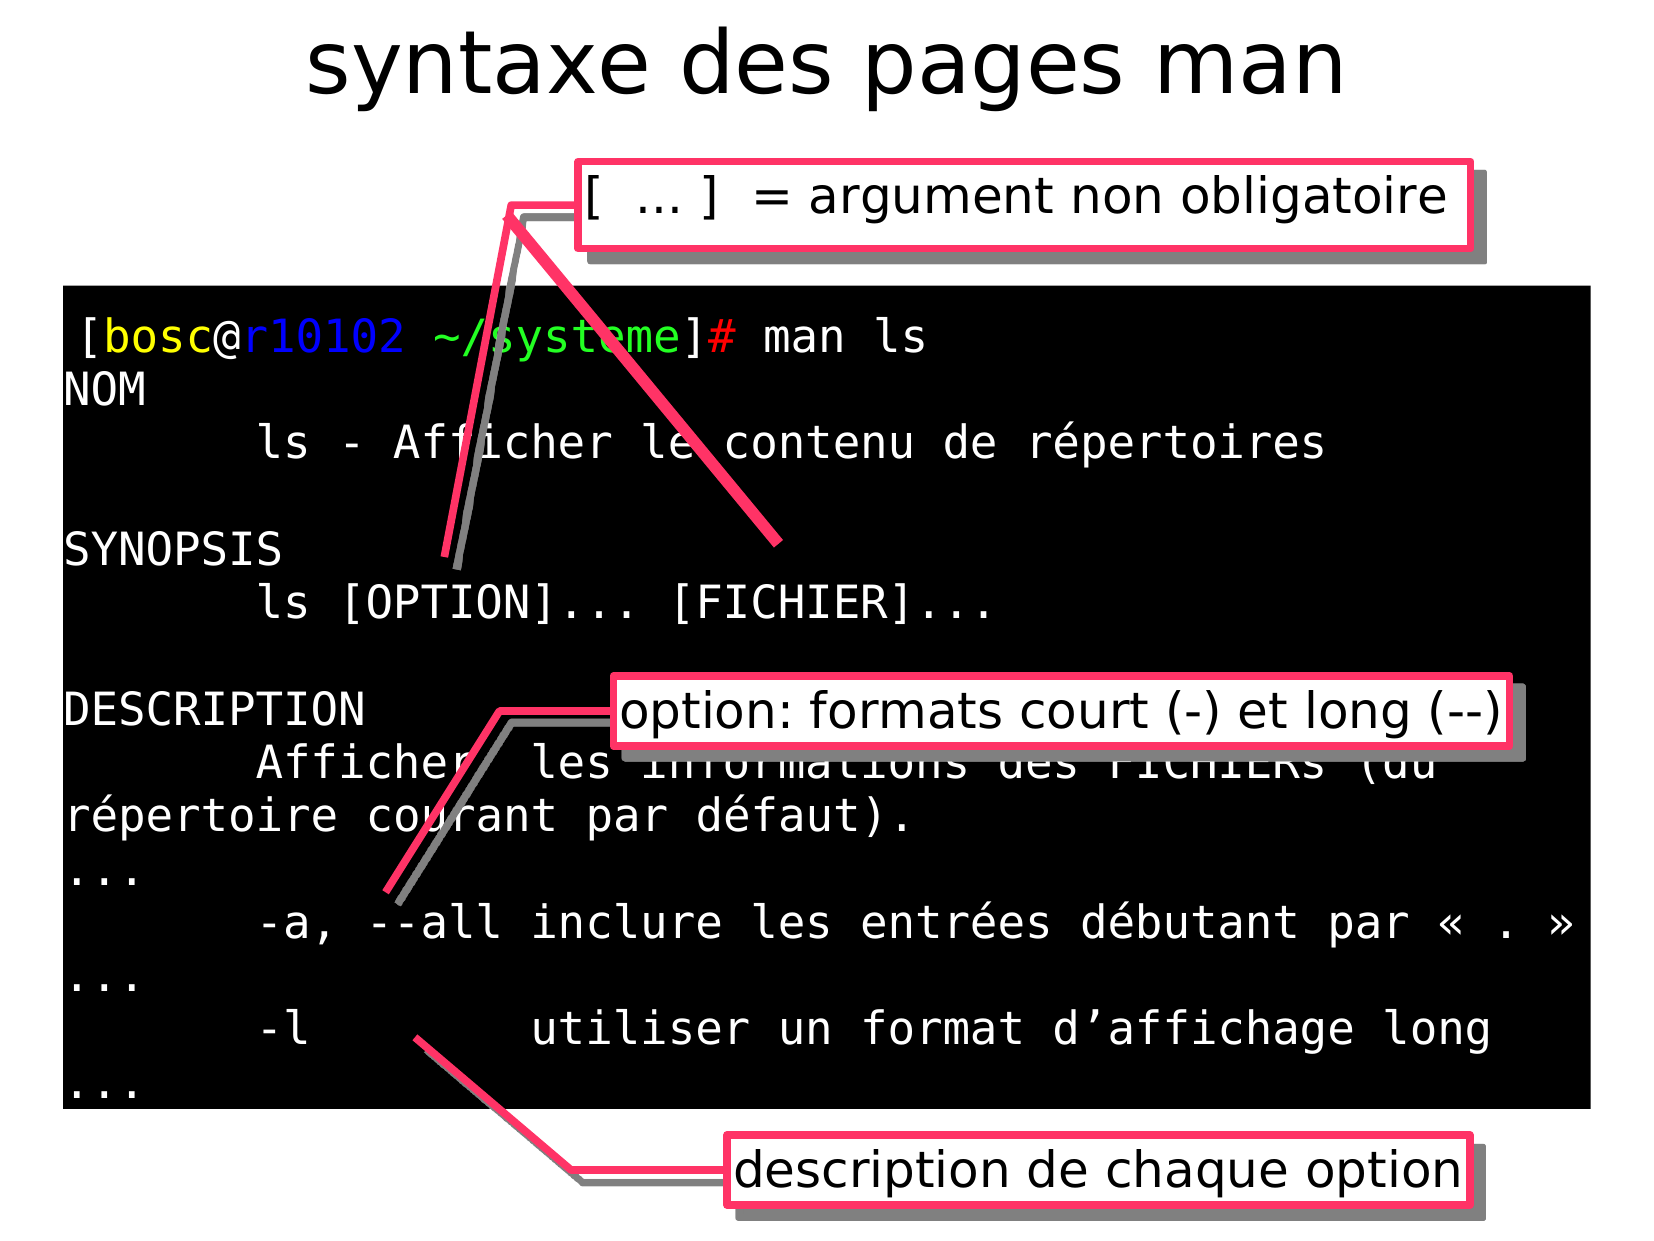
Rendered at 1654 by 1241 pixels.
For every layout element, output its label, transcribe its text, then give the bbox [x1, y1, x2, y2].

text_box [bosc@r10102 ~/systeme]# man ls NOM ls - Afficher le contenu de répertoires SYNOPSIS ls [OPTION]... [FICHIER]... DESCRIPTION Afficher les informations des FICHIERs (du répertoire courant par défaut). ... -a, --all inclure les entrées débutant par « . » ... -l utiliser un format d’affichage long ... [63, 285, 1591, 1109]
title syntaxe des pages man [0, 0, 1654, 123]
text_box option: formats court (-) et long (--) [613, 675, 1510, 747]
text_box [ ... ] = argument non obligatoire [578, 161, 1471, 249]
text_box description de chaque option [727, 1134, 1470, 1205]
